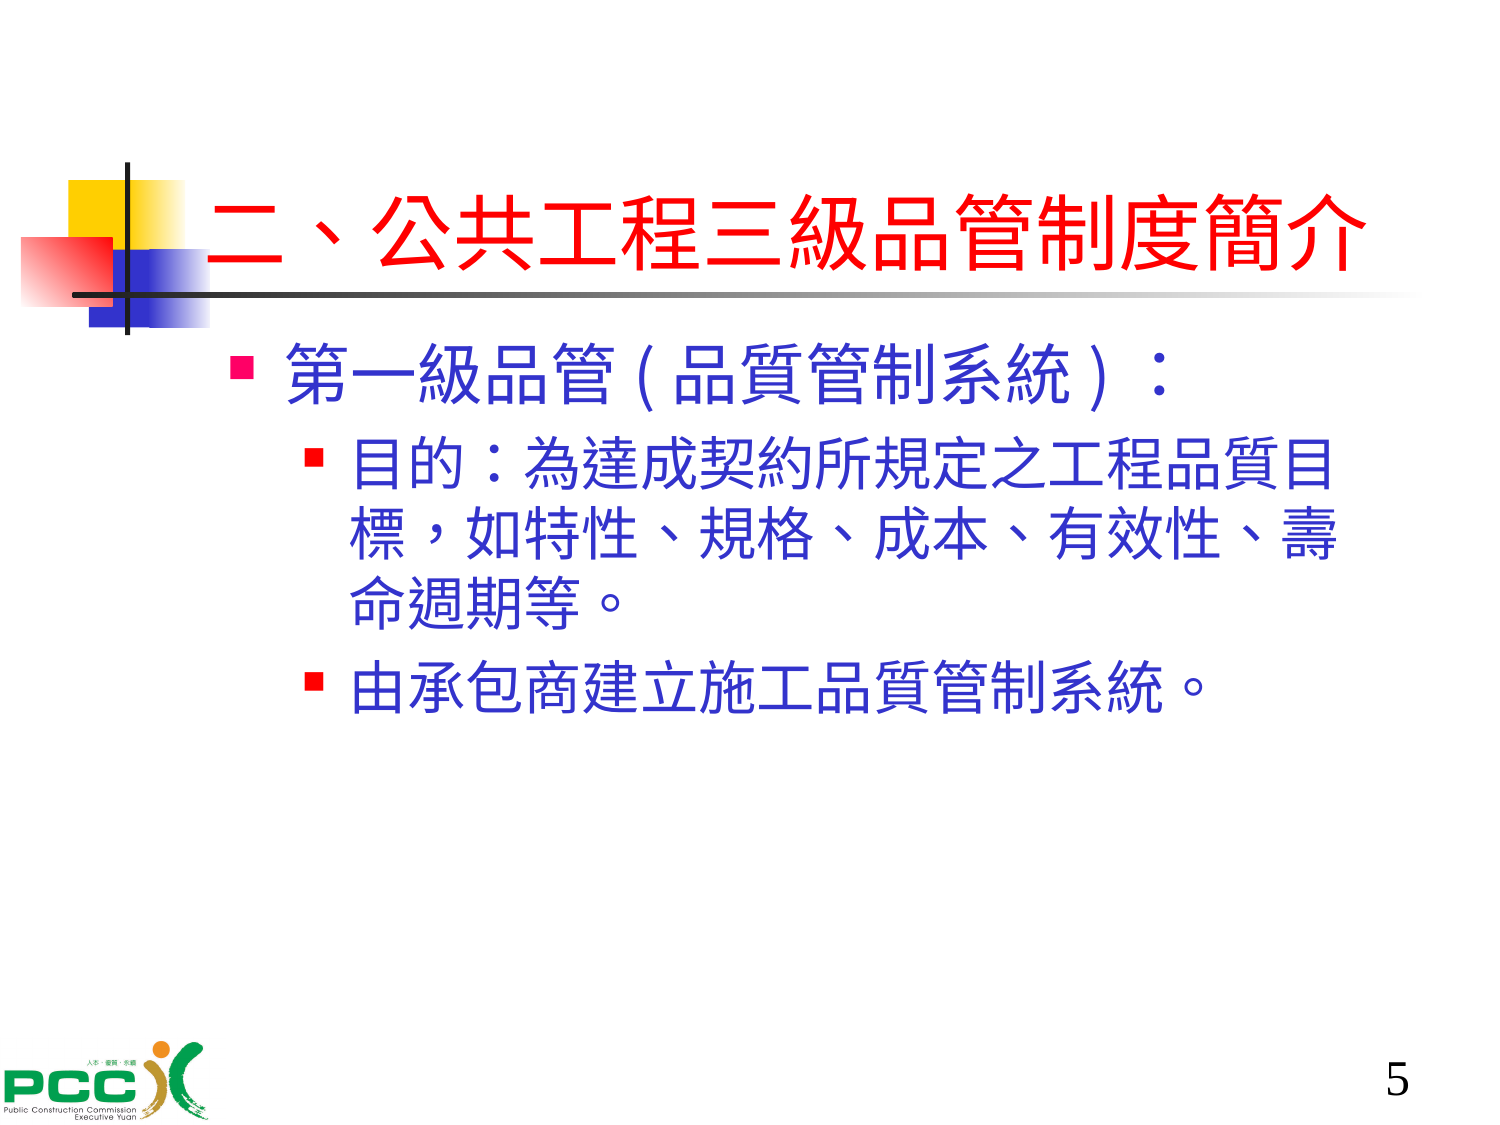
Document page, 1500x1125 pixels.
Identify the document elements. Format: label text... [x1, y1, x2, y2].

list 第一級品管(品質管制系統)： 目的：為達成契約所規定之工程品質目標，如特性、規格、成本、有效性、壽命週期等。 由承包商建立施工品質管制系統。 [212, 324, 1384, 1000]
picture [0, 1037, 226, 1125]
title 二、公共工程三級品管制度簡介 [188, 101, 1468, 289]
